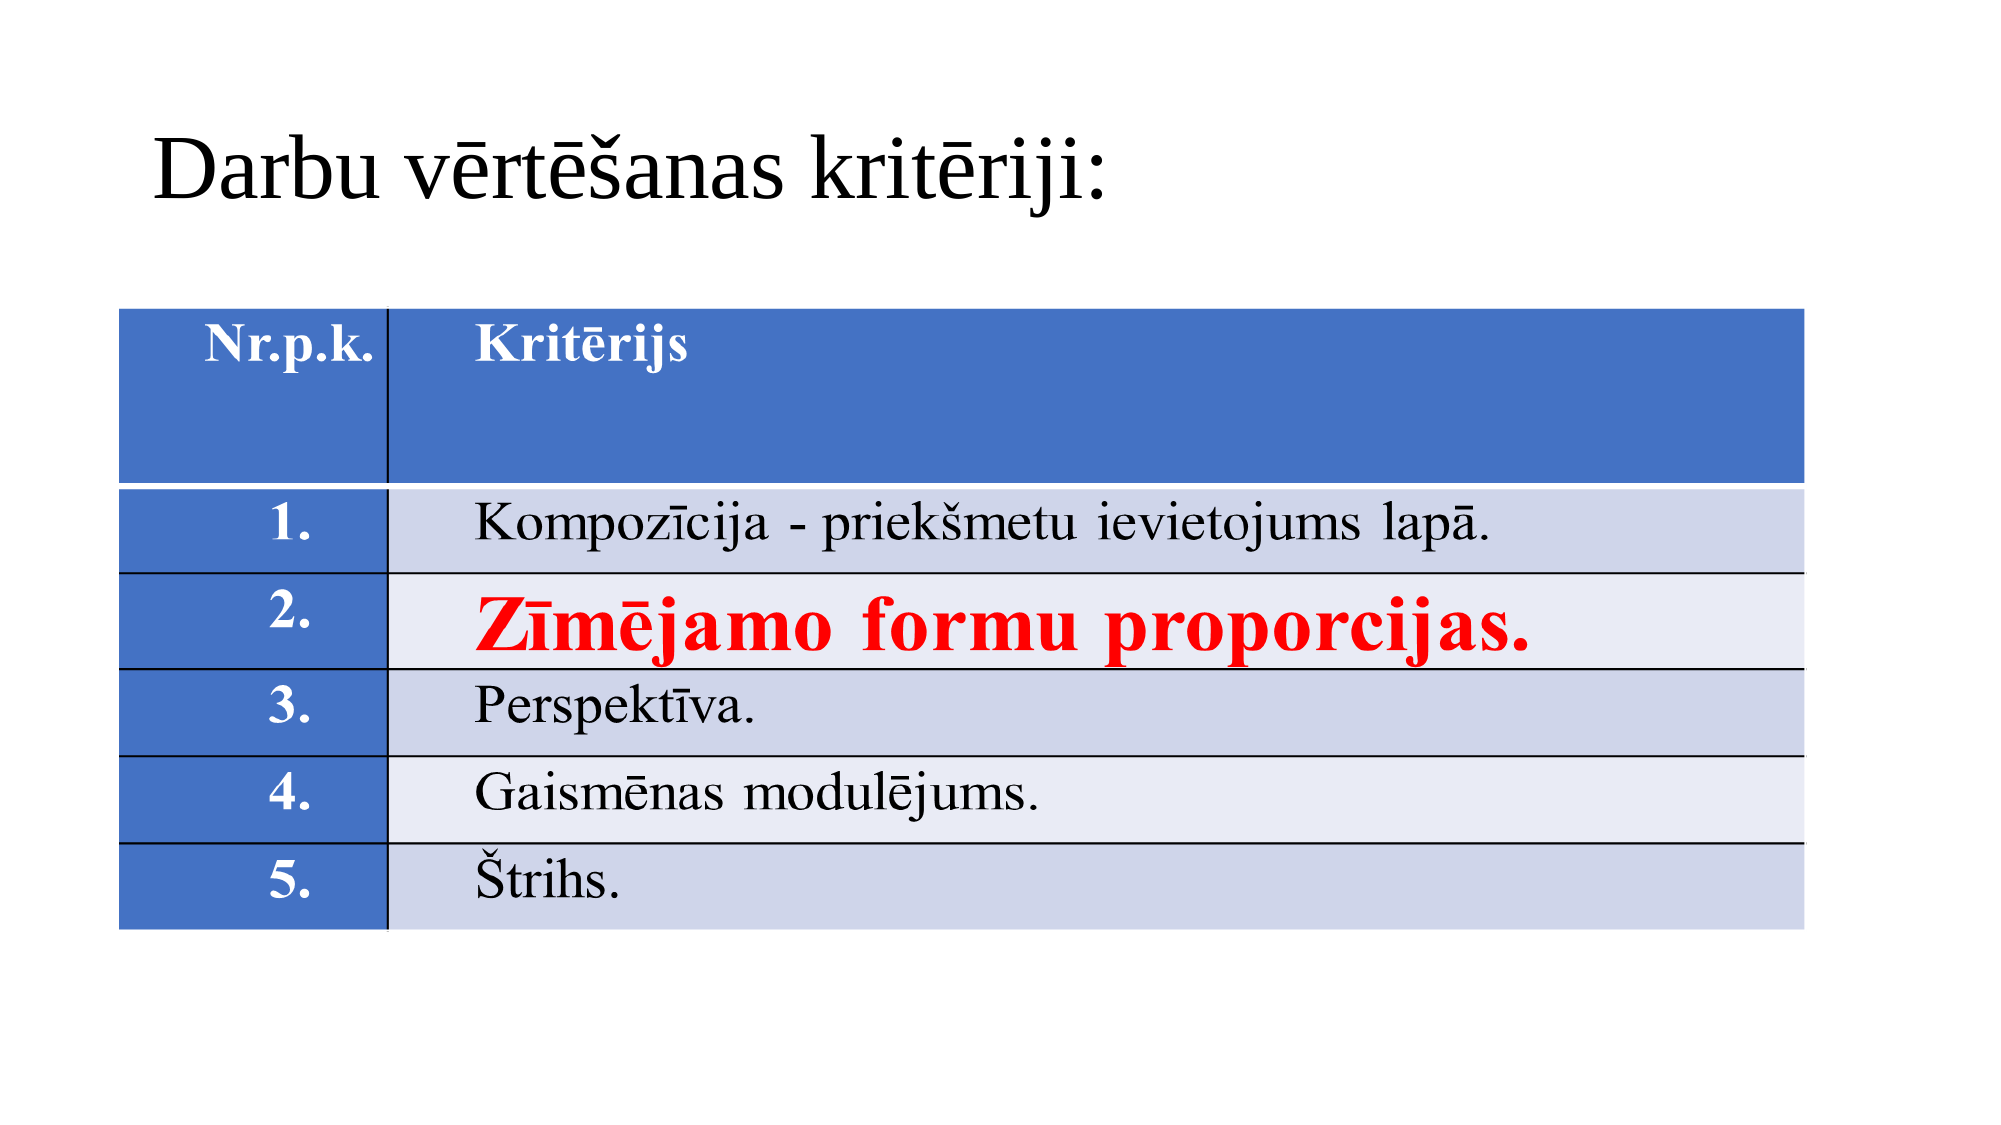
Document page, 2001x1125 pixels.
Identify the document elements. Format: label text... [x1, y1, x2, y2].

title Darbu vērtēšanas kritēriji: [137, 59, 1863, 278]
picture [117, 291, 1808, 943]
